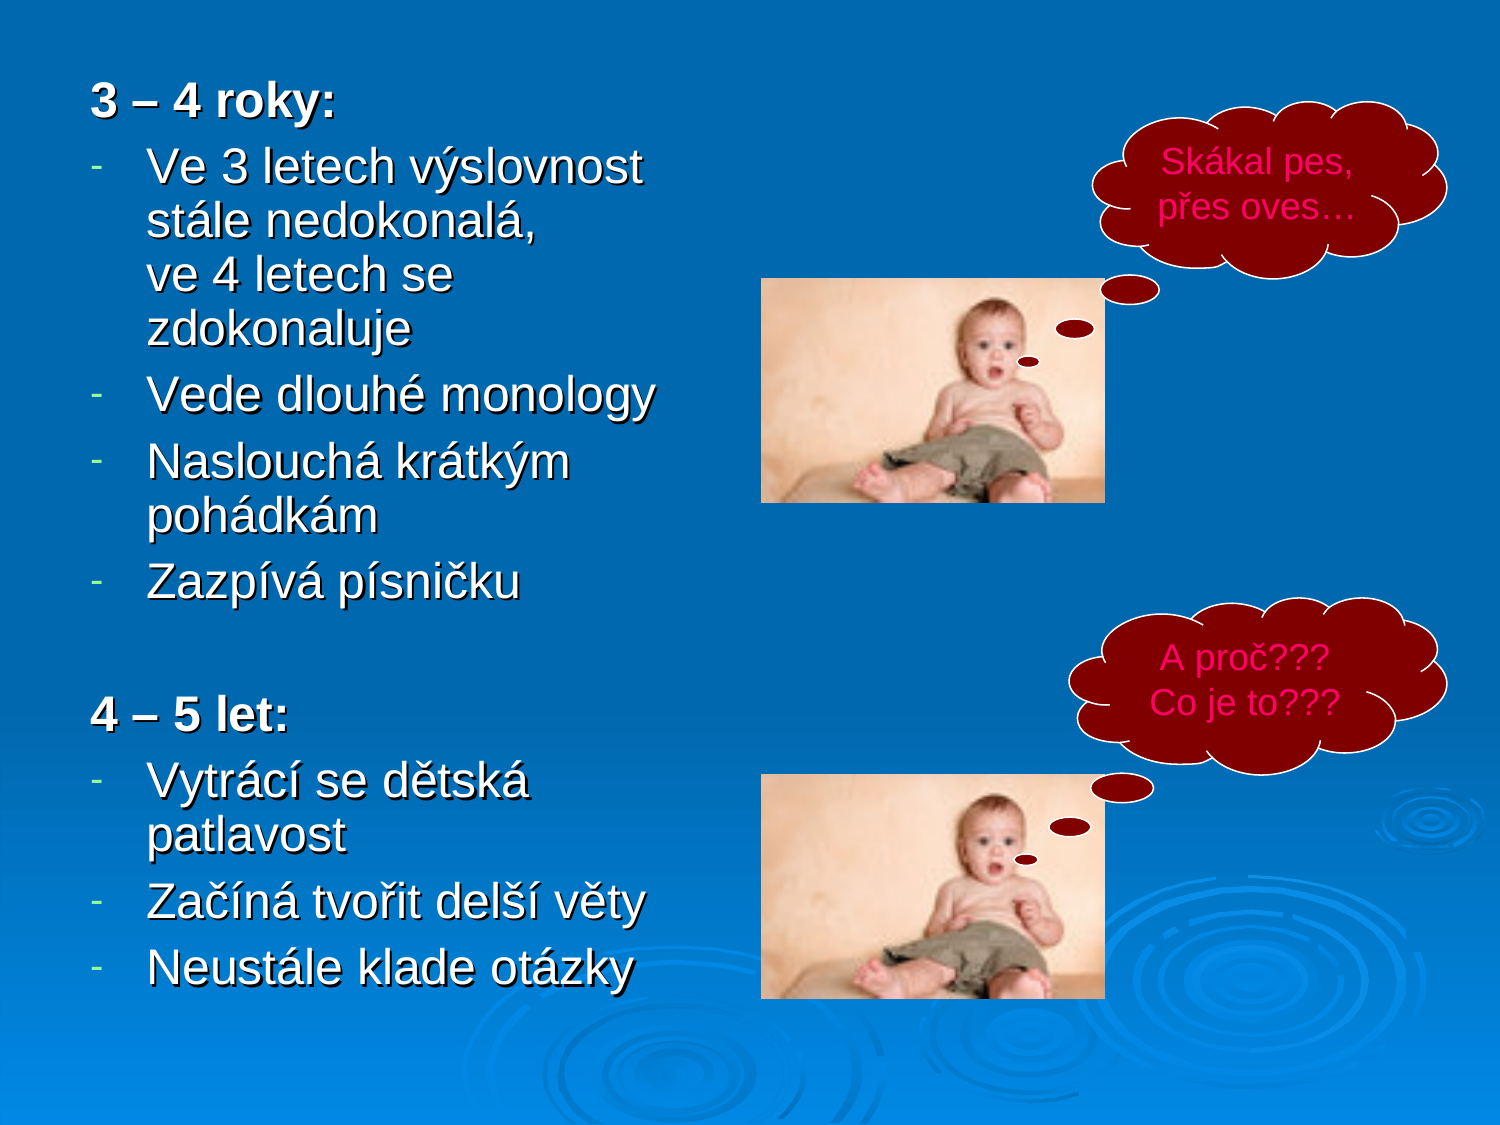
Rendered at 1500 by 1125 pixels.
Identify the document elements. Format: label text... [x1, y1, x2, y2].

text_box Skákal pes, přes oves… [1100, 274, 1160, 305]
text_box Skákal pes, přes oves… [1092, 101, 1447, 279]
text_box Skákal pes, přes oves… [1055, 318, 1095, 339]
picture [761, 774, 1105, 999]
text_box A proč??? Co je to??? [1090, 773, 1154, 803]
picture [761, 278, 1105, 503]
text_box A proč??? Co je to??? [1069, 597, 1447, 776]
text_box A proč??? Co je to??? [1048, 817, 1091, 837]
list 3 – 4 roky: Ve 3 letech výslovnost stále nedokonalá, ve 4 letech se zdokonaluje Vede dlouhé monology Naslouchá krátkým pohádkám Zazpívá písničku 4 – 5 let: Vytrácí se dětská patlavost Začíná tvořit delší věty Neustále klade otázky [75, 66, 738, 1005]
